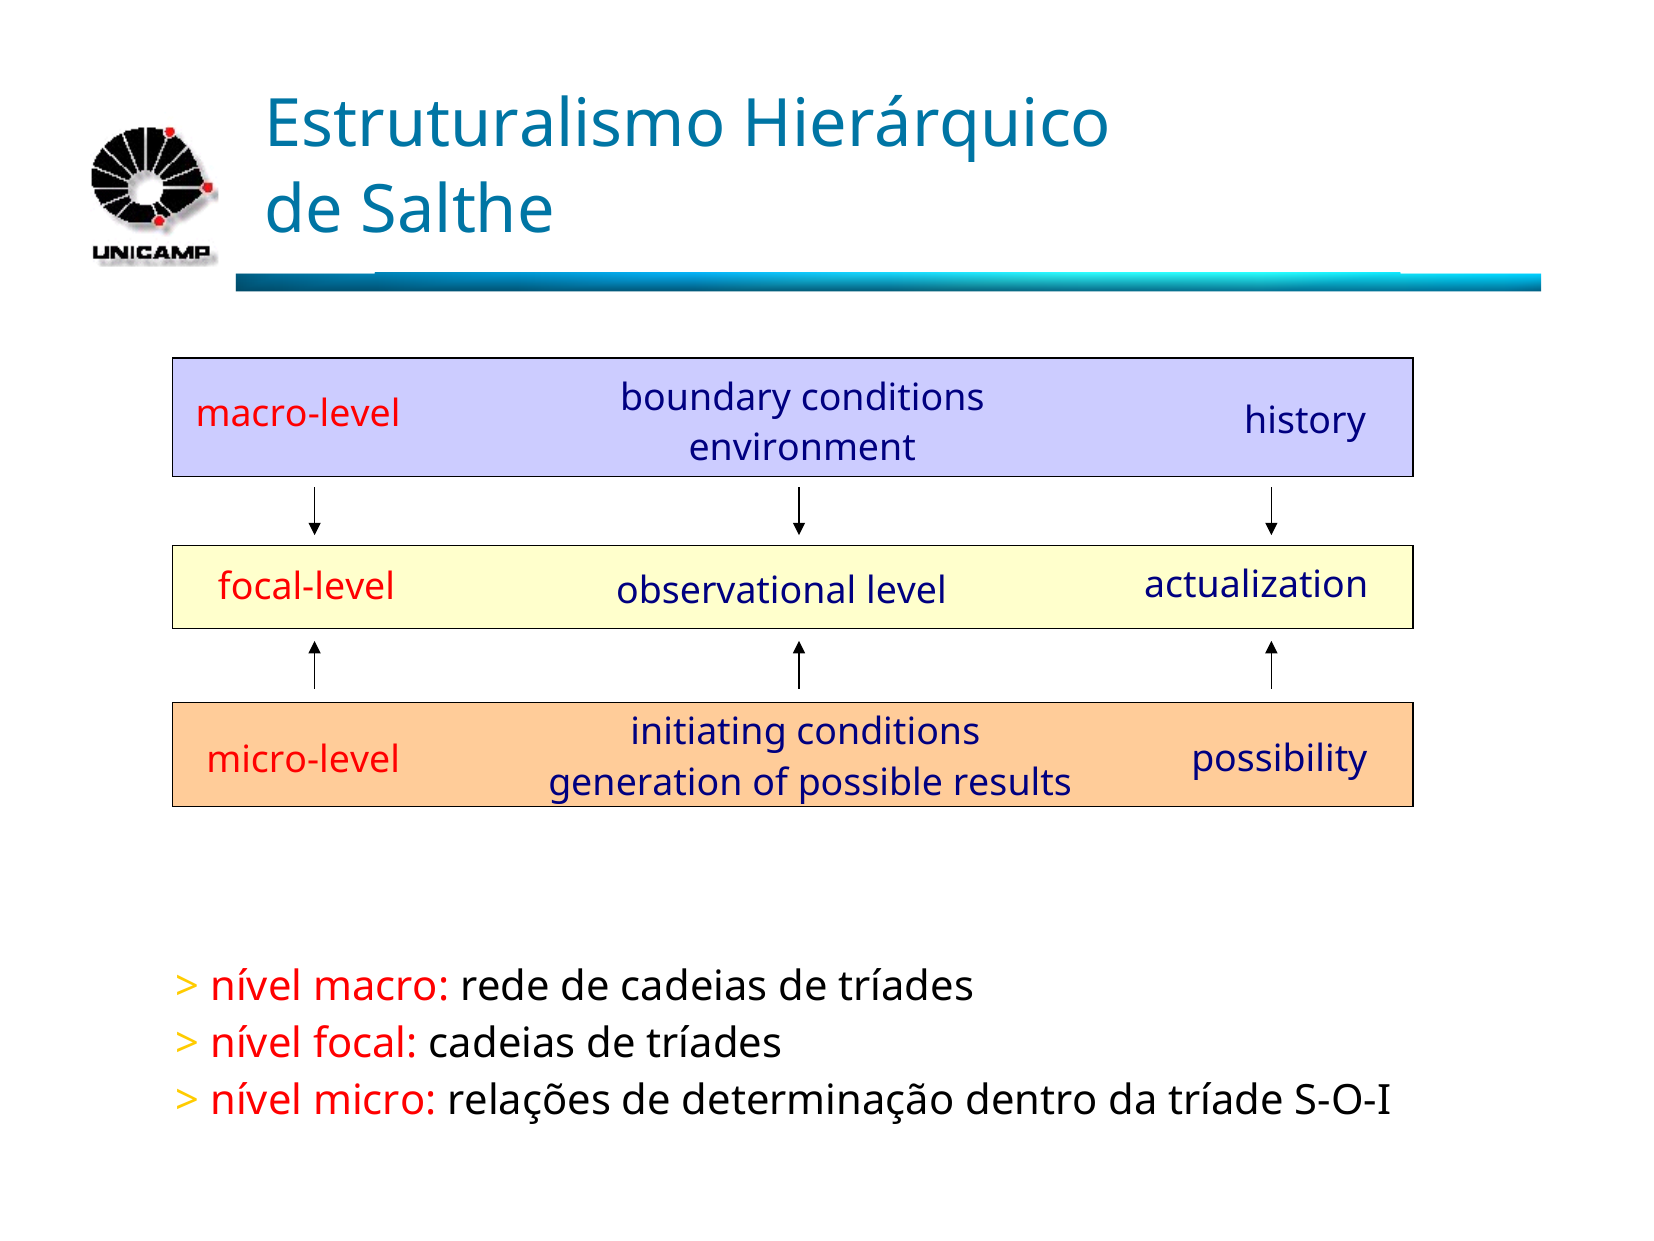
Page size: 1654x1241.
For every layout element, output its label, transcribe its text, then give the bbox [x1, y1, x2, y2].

text_box boundary conditions environment [596, 362, 1009, 480]
text_box history [1229, 385, 1389, 453]
title Estruturalismo Hierárquico de Salthe [264, 42, 1534, 250]
text_box macro-level [180, 378, 433, 445]
text_box possibility [1176, 724, 1394, 791]
text_box [172, 702, 533, 807]
text_box [172, 545, 1414, 629]
text_box observational level [601, 555, 963, 622]
text_box initiating conditions generation of possible results [533, 696, 1088, 815]
text_box [172, 358, 1414, 477]
text_box micro-level [191, 724, 432, 792]
text_box > nível macro: rede de cadeias de tríades > nível focal: cadeias de tríades > nível micro: relações de determinação dentro da tríade S-O-I [160, 948, 1418, 1192]
text_box focal-level [203, 551, 427, 619]
text_box [1088, 702, 1414, 807]
text_box actualization [1129, 549, 1398, 617]
picture [125, 272, 1654, 295]
